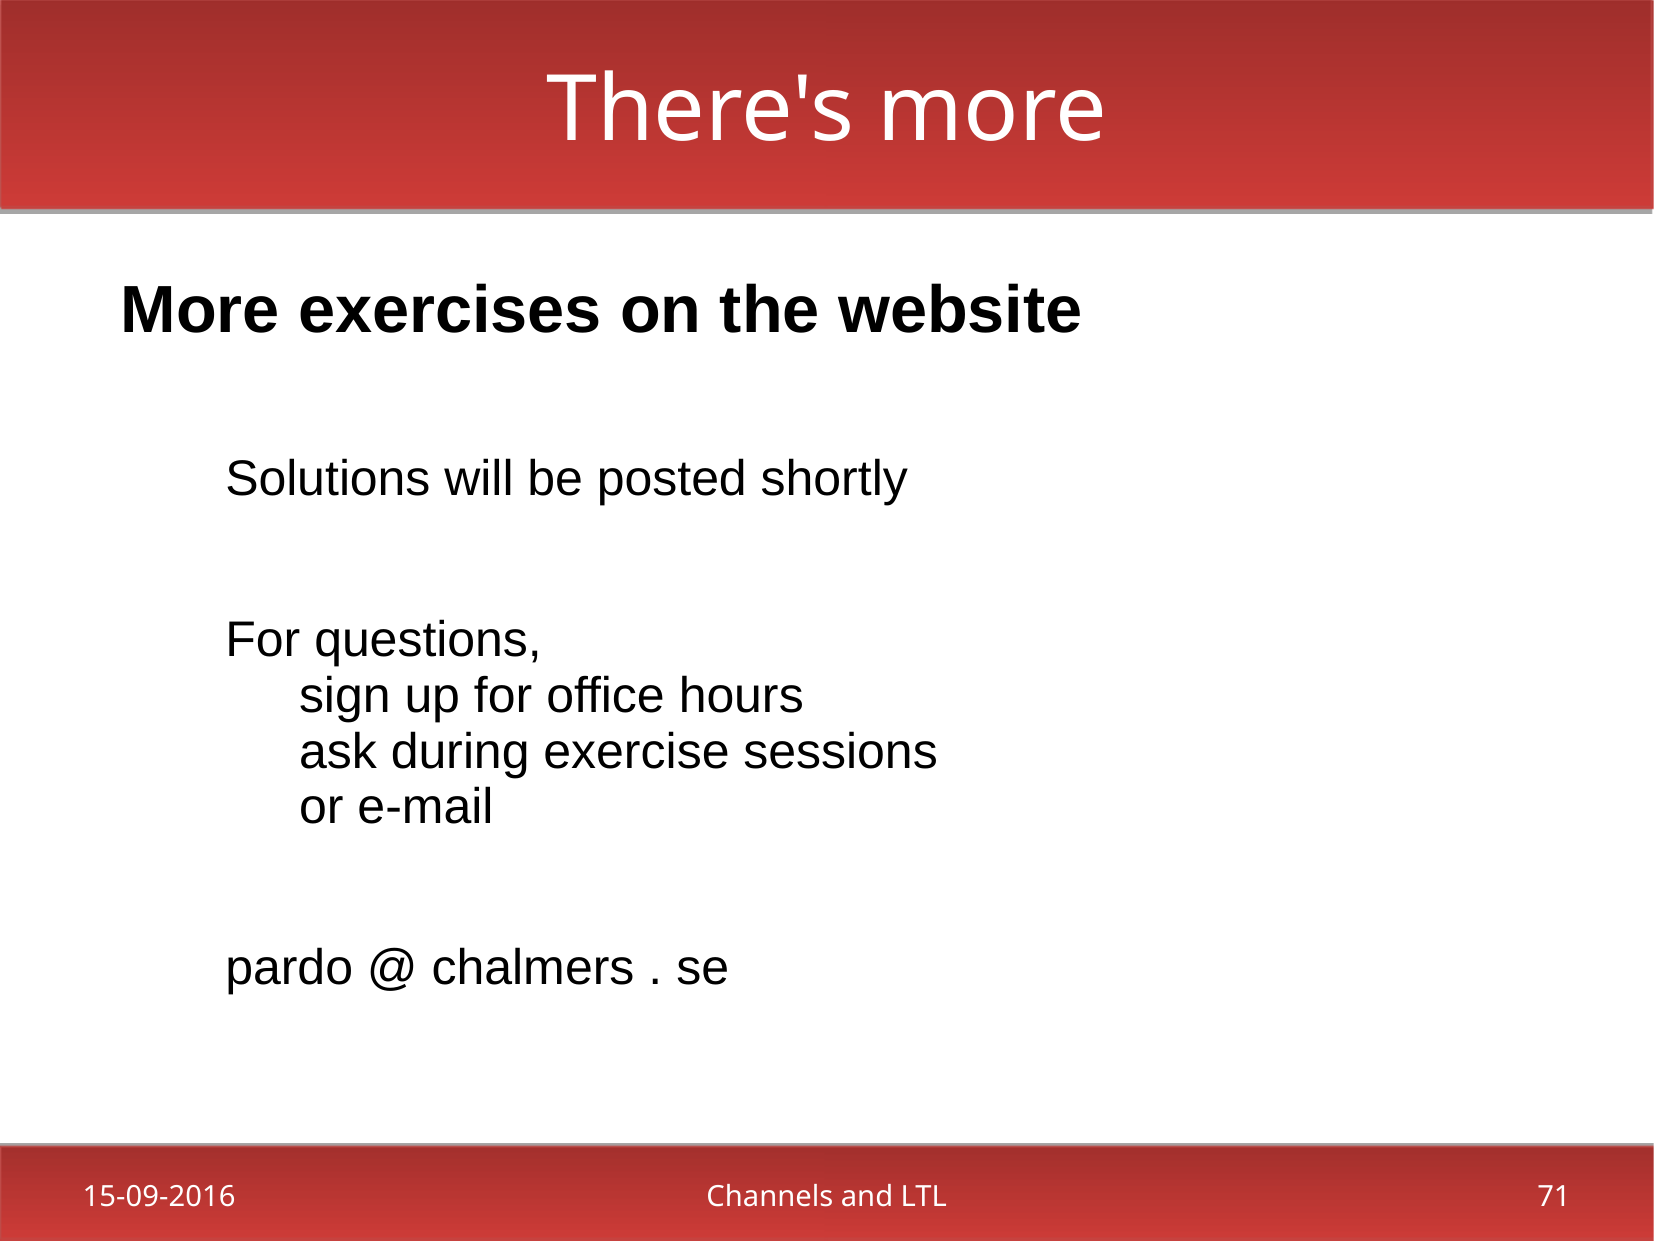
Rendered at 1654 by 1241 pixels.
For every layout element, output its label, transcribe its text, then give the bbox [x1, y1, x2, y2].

picture [0, 1143, 1654, 1241]
picture [0, 0, 1654, 214]
title There's more [59, 31, 1595, 178]
text_box Solutions will be posted shortly For questions, sign up for office hours ask during exercise sessions or e-mail pardo @ chalmers . se [210, 442, 1444, 1003]
text_box More exercises on the website [105, 264, 1102, 355]
